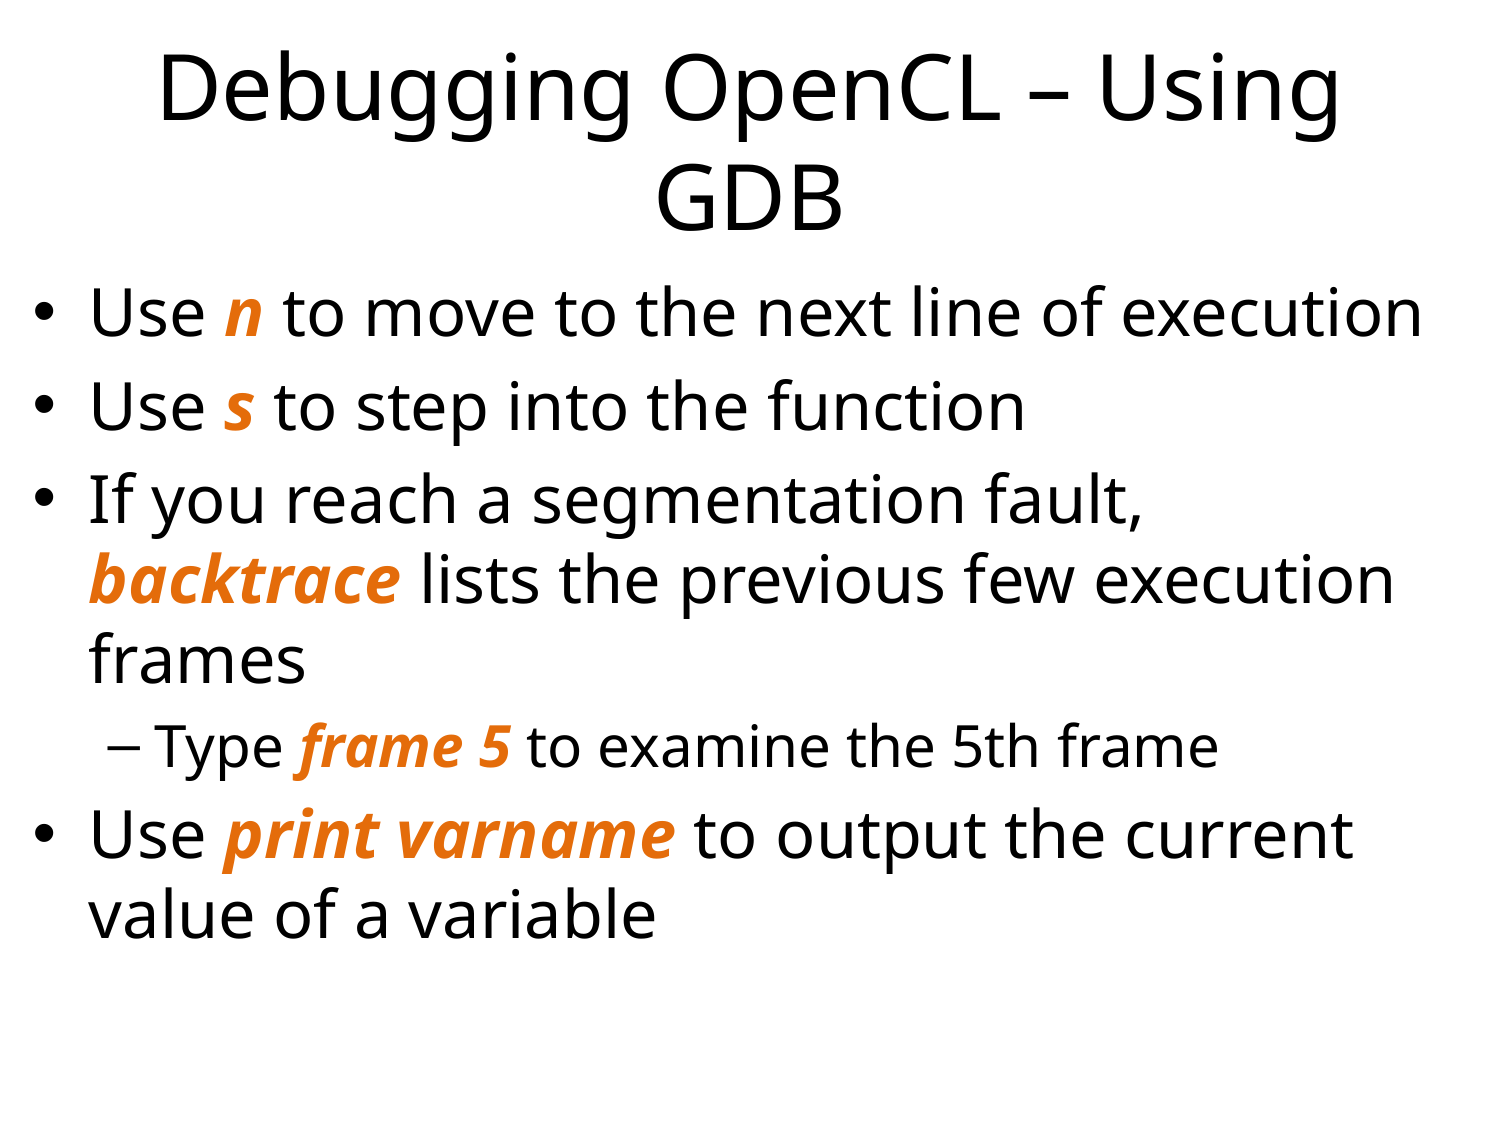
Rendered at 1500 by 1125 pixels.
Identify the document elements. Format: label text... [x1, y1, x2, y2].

title Debugging OpenCL – Using GDB [75, 45, 1425, 233]
list Use n to move to the next line of execution Use s to step into the function If you reach a segmentation fault, backtrace lists the previous few execution frames Type frame 5 to examine the 5th frame Use print varname to output the current value of a variable [17, 262, 1471, 1083]
